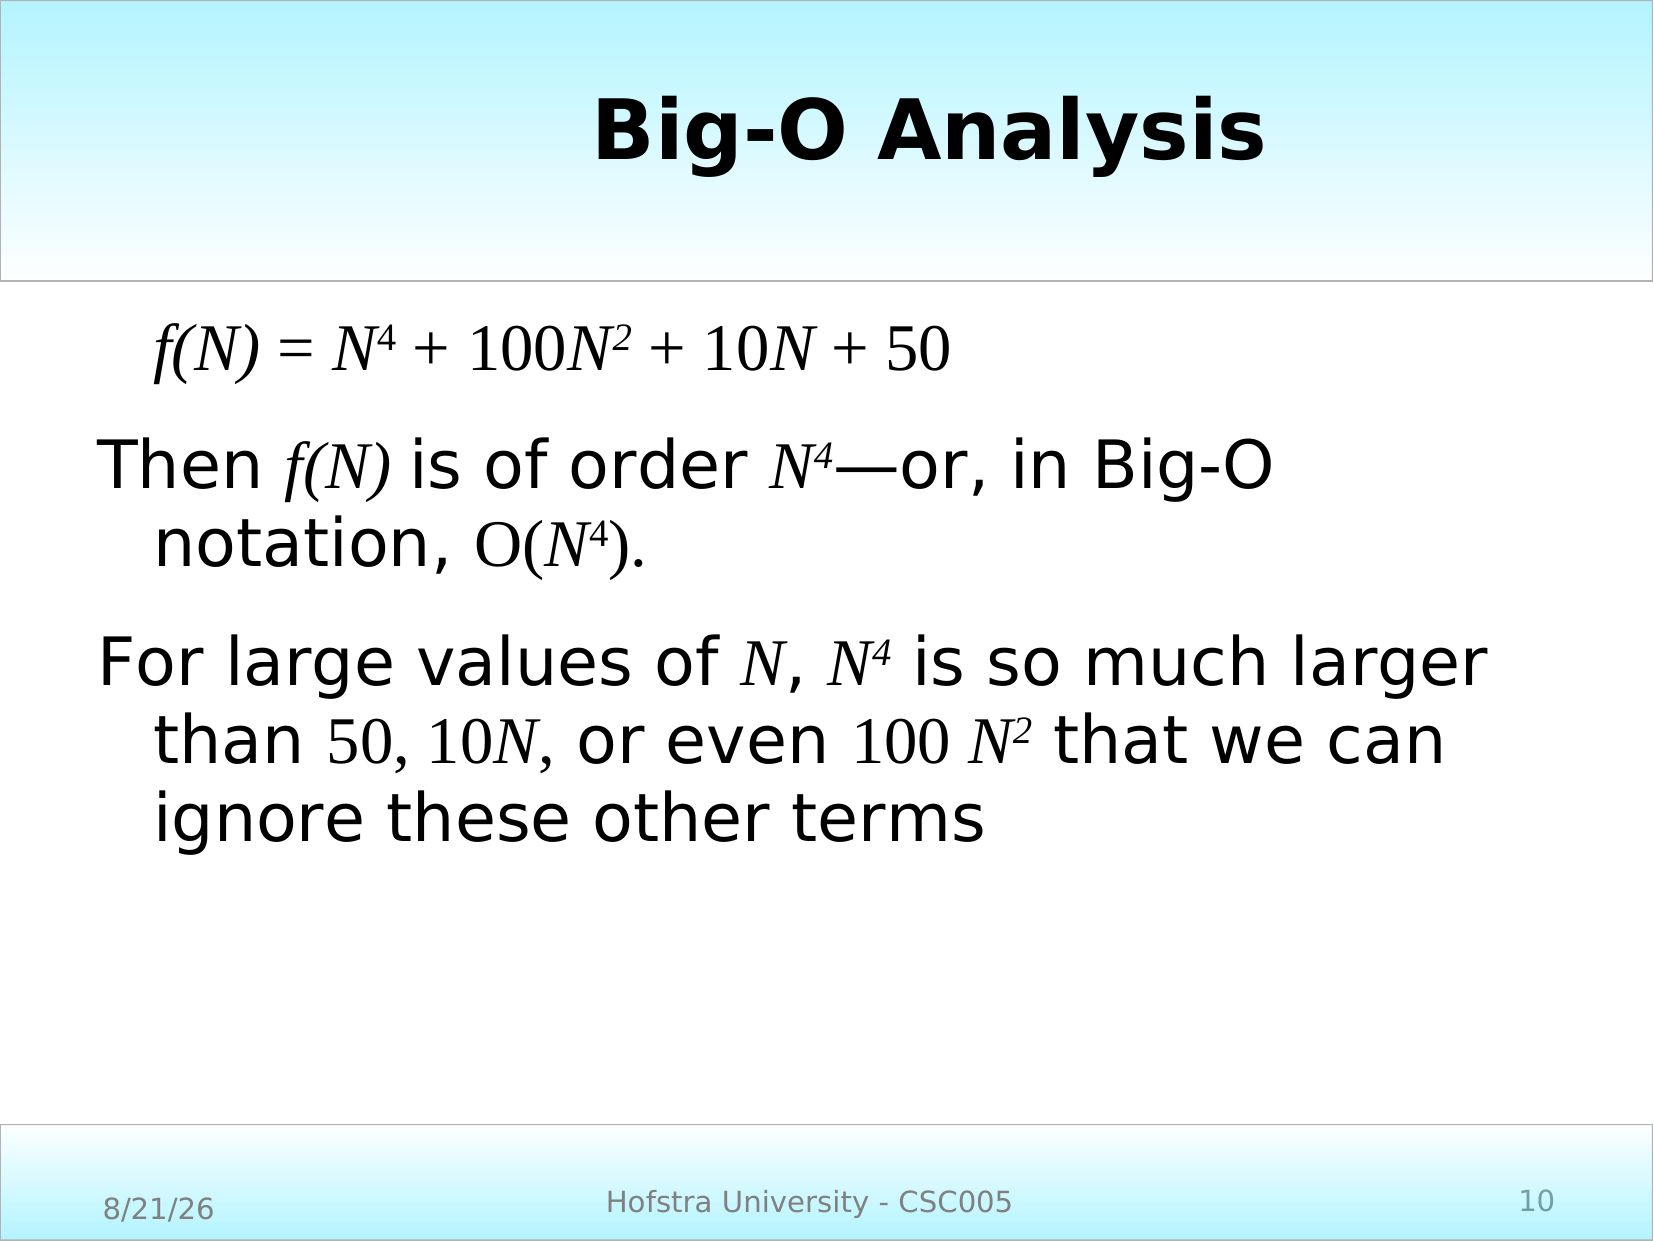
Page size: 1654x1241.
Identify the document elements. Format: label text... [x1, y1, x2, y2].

title Big-O Analysis [247, 27, 1612, 235]
list f(N) = N4 + 100N2 + 10N + 50 Then f(N) is of order N4—or, in Big-O notation, O(N4). For large values of N, N4 is so much larger than 50, 10N, or even 100 N2 that we can ignore these other terms [82, 303, 1571, 1131]
